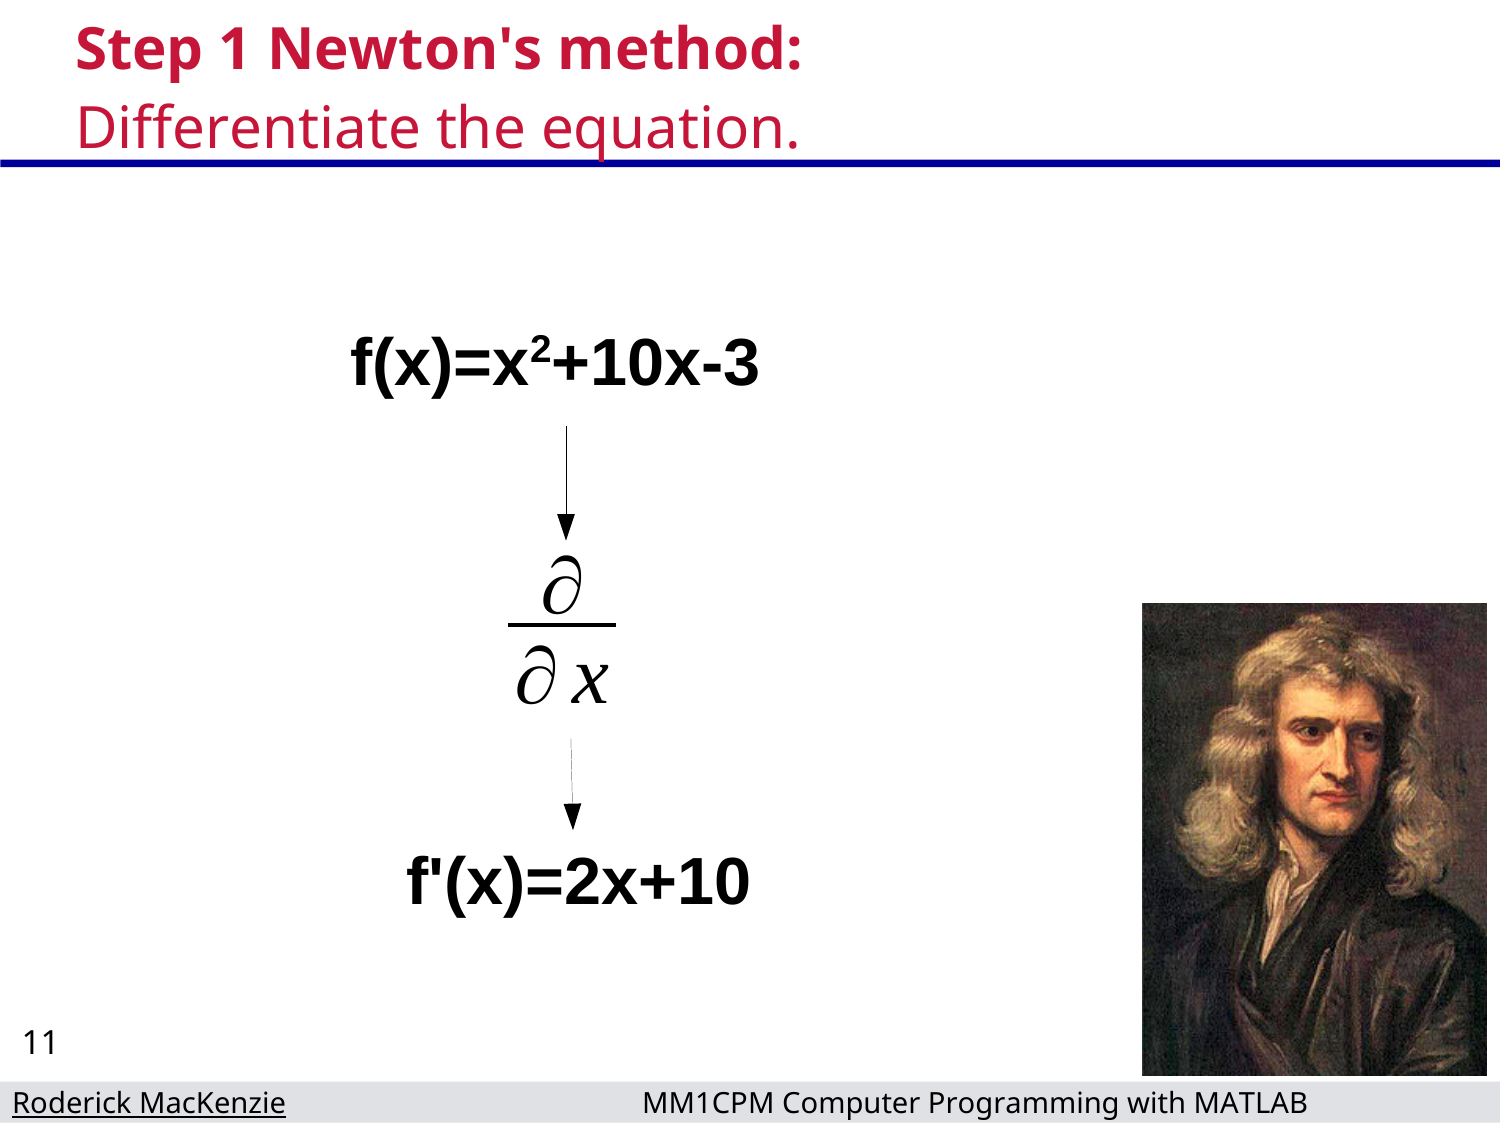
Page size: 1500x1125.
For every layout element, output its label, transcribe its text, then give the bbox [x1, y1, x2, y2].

title Step 1 Newton's method: Differentiate the equation. [60, 11, 1455, 163]
text_box <number> [6, 1013, 222, 1084]
picture [1142, 603, 1487, 1076]
text_box f(x)=x2+10x-3 [335, 311, 826, 407]
text_box f'(x)=2x+10 [391, 830, 835, 925]
chart [498, 550, 627, 723]
